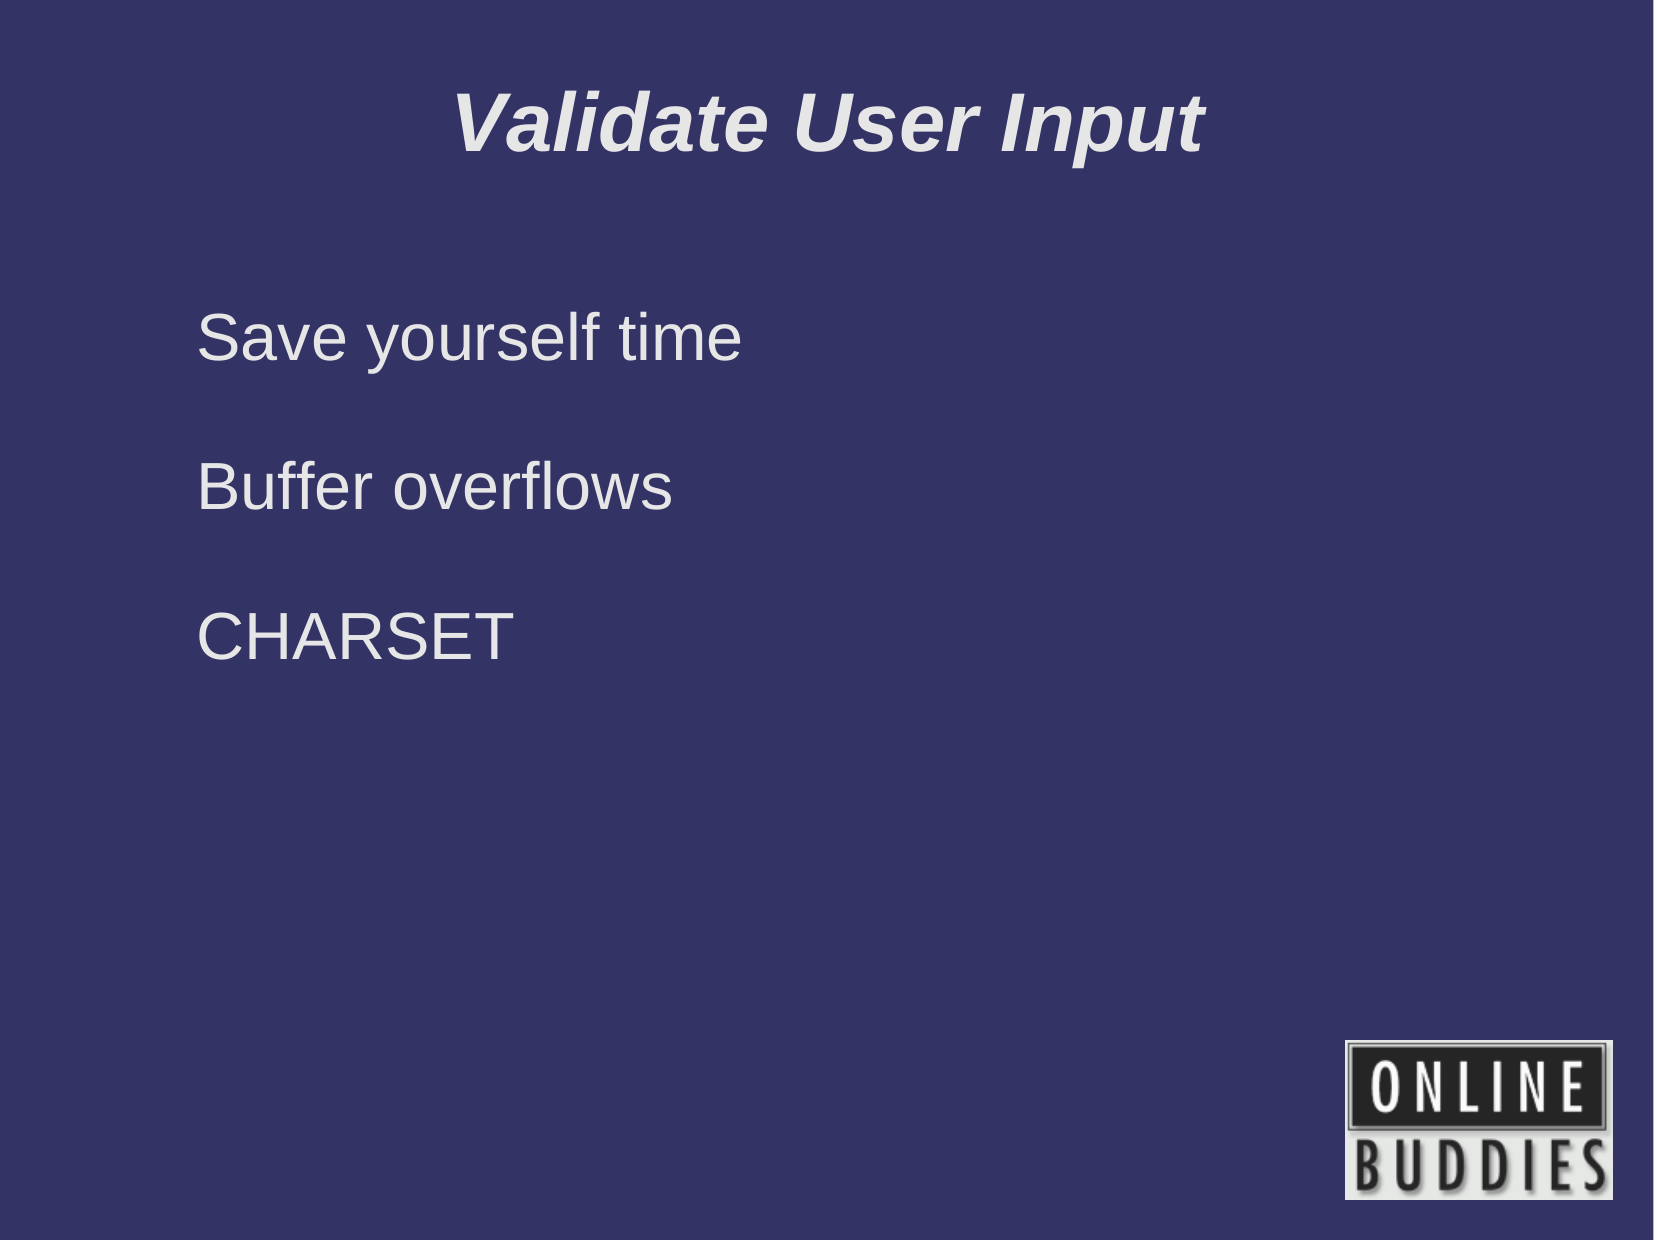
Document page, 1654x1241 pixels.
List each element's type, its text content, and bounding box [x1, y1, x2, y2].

picture [1345, 1040, 1613, 1200]
list Save yourself time Buffer overflows CHARSET [184, 225, 1576, 1007]
title Validate User Input [121, 19, 1534, 227]
